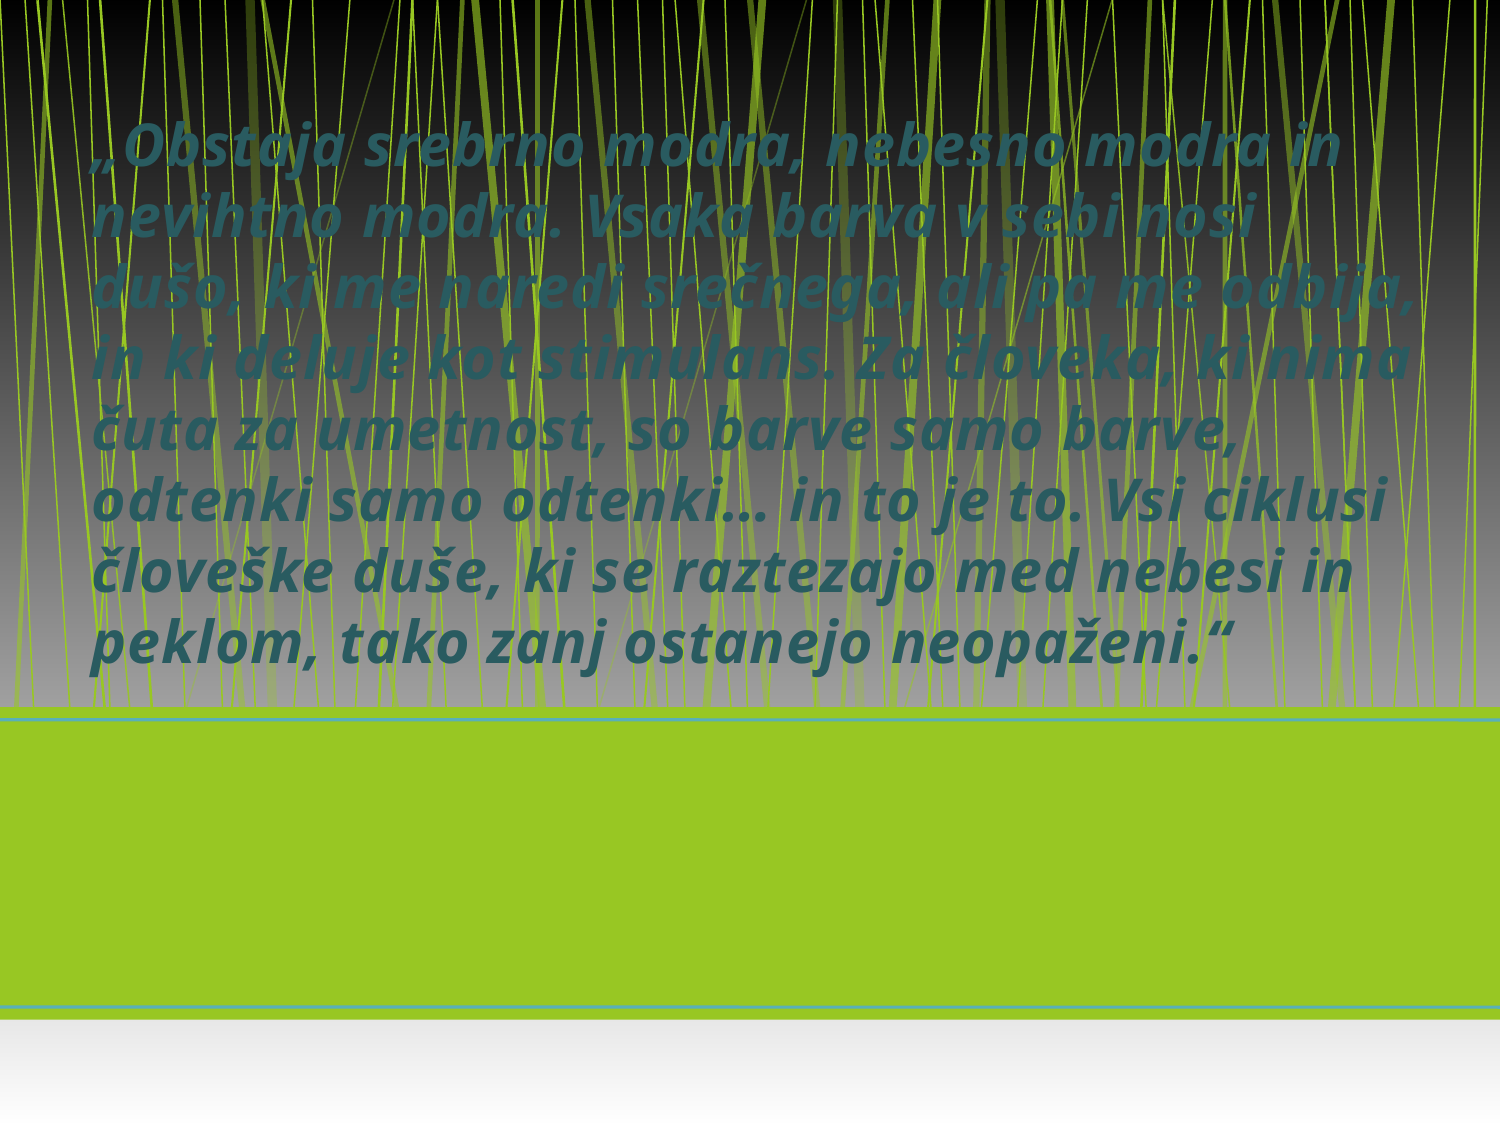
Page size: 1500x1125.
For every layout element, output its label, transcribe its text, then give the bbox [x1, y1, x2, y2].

title „Obstaja srebrno modra, nebesno modra in nevihtno modra. Vsaka barva v sebi nosi dušo, ki me naredi srečnega, ali pa me odbija, in ki deluje kot stimulans. Za človeka, ki nima čuta za umetnost, so barve samo barve, odtenki samo odtenki… in to je to. Vsi ciklusi človeške duše, ki se raztezajo med nebesi in peklom, tako zanj ostanejo neopaženi.“ [76, 42, 1440, 755]
